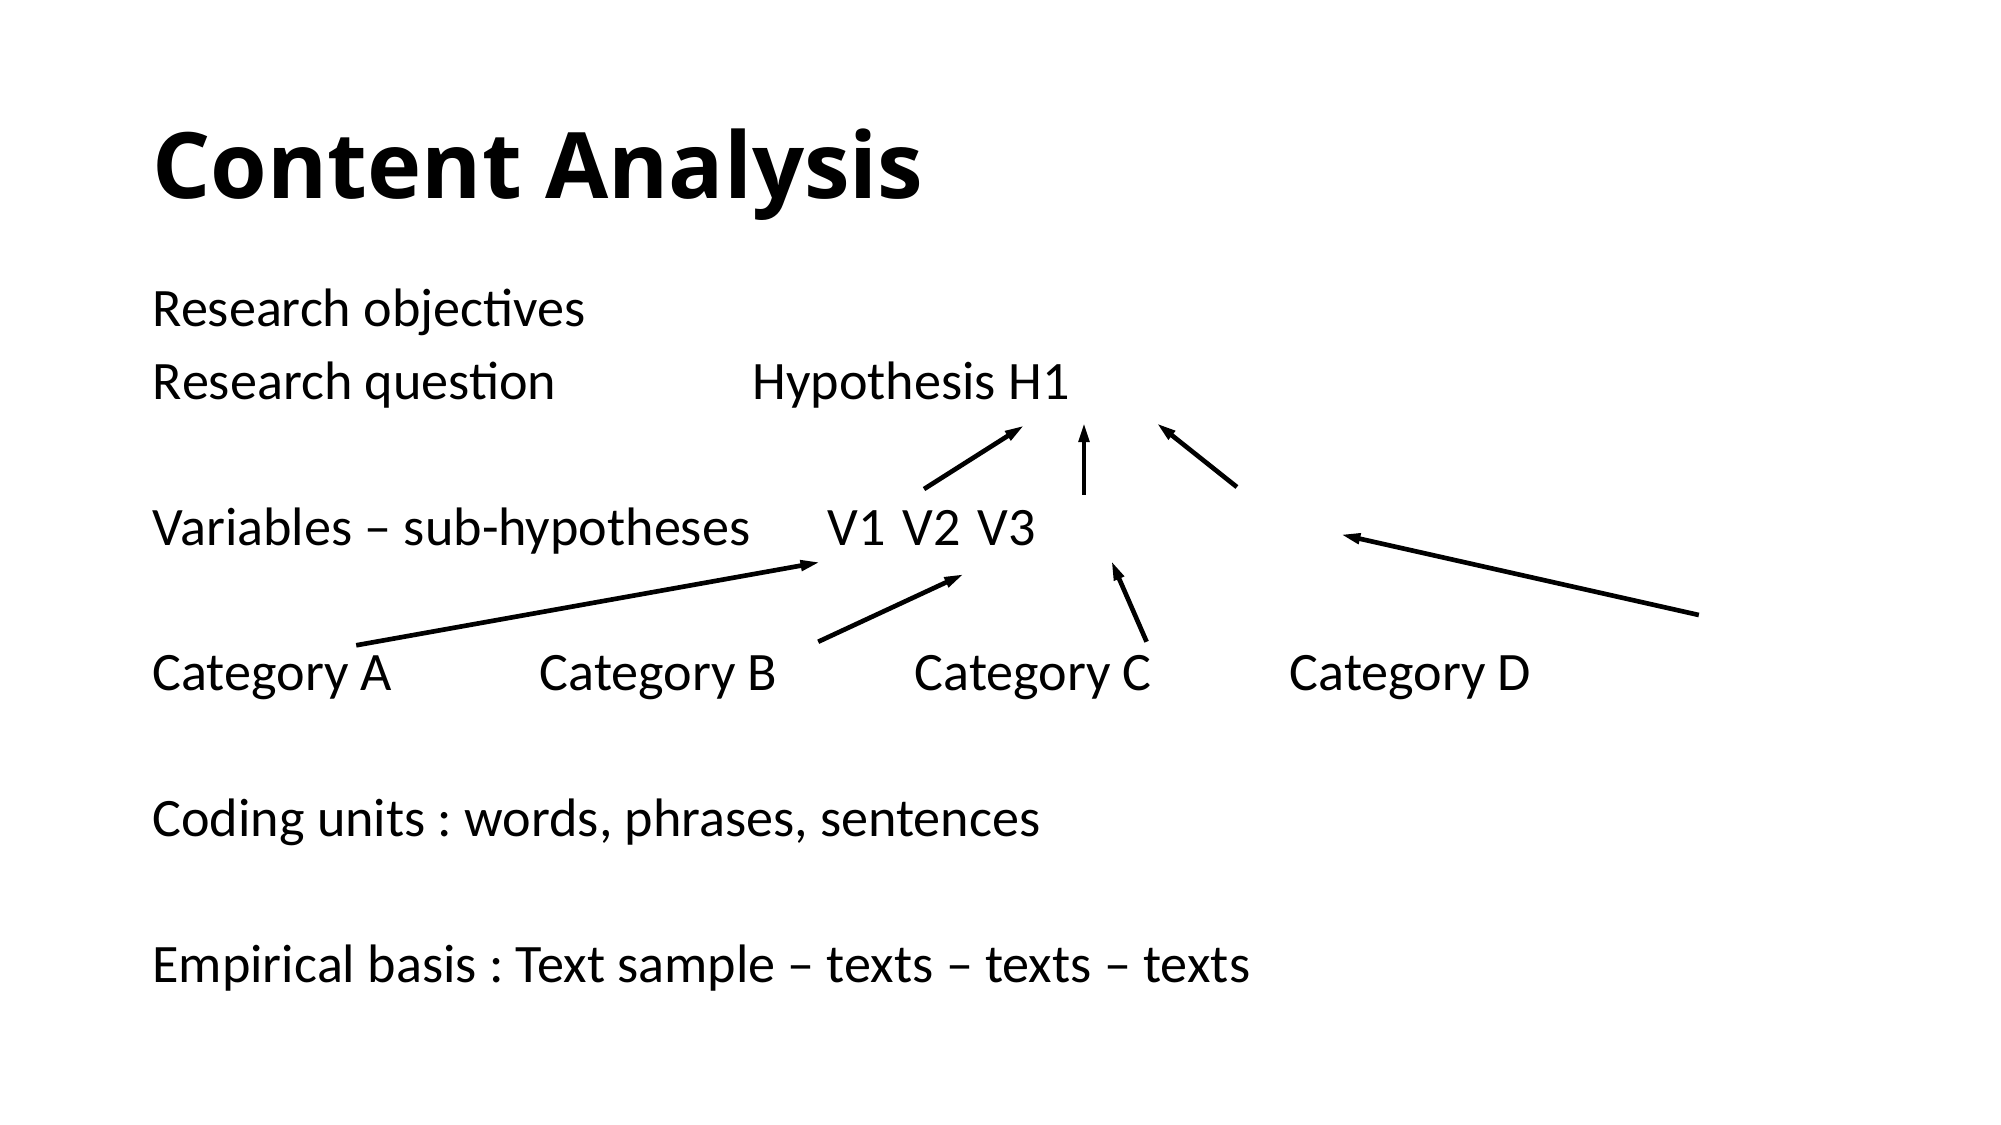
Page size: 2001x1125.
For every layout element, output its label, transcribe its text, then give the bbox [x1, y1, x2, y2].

title Content Analysis [137, 59, 1863, 277]
list Research objectives Research question Hypothesis H1 Variables – sub-hypotheses V1 V2 V3 Category A Category B Category C Category D Coding units : words, phrases, sentences Empirical basis : Text sample – texts – texts – texts [137, 277, 1863, 1014]
